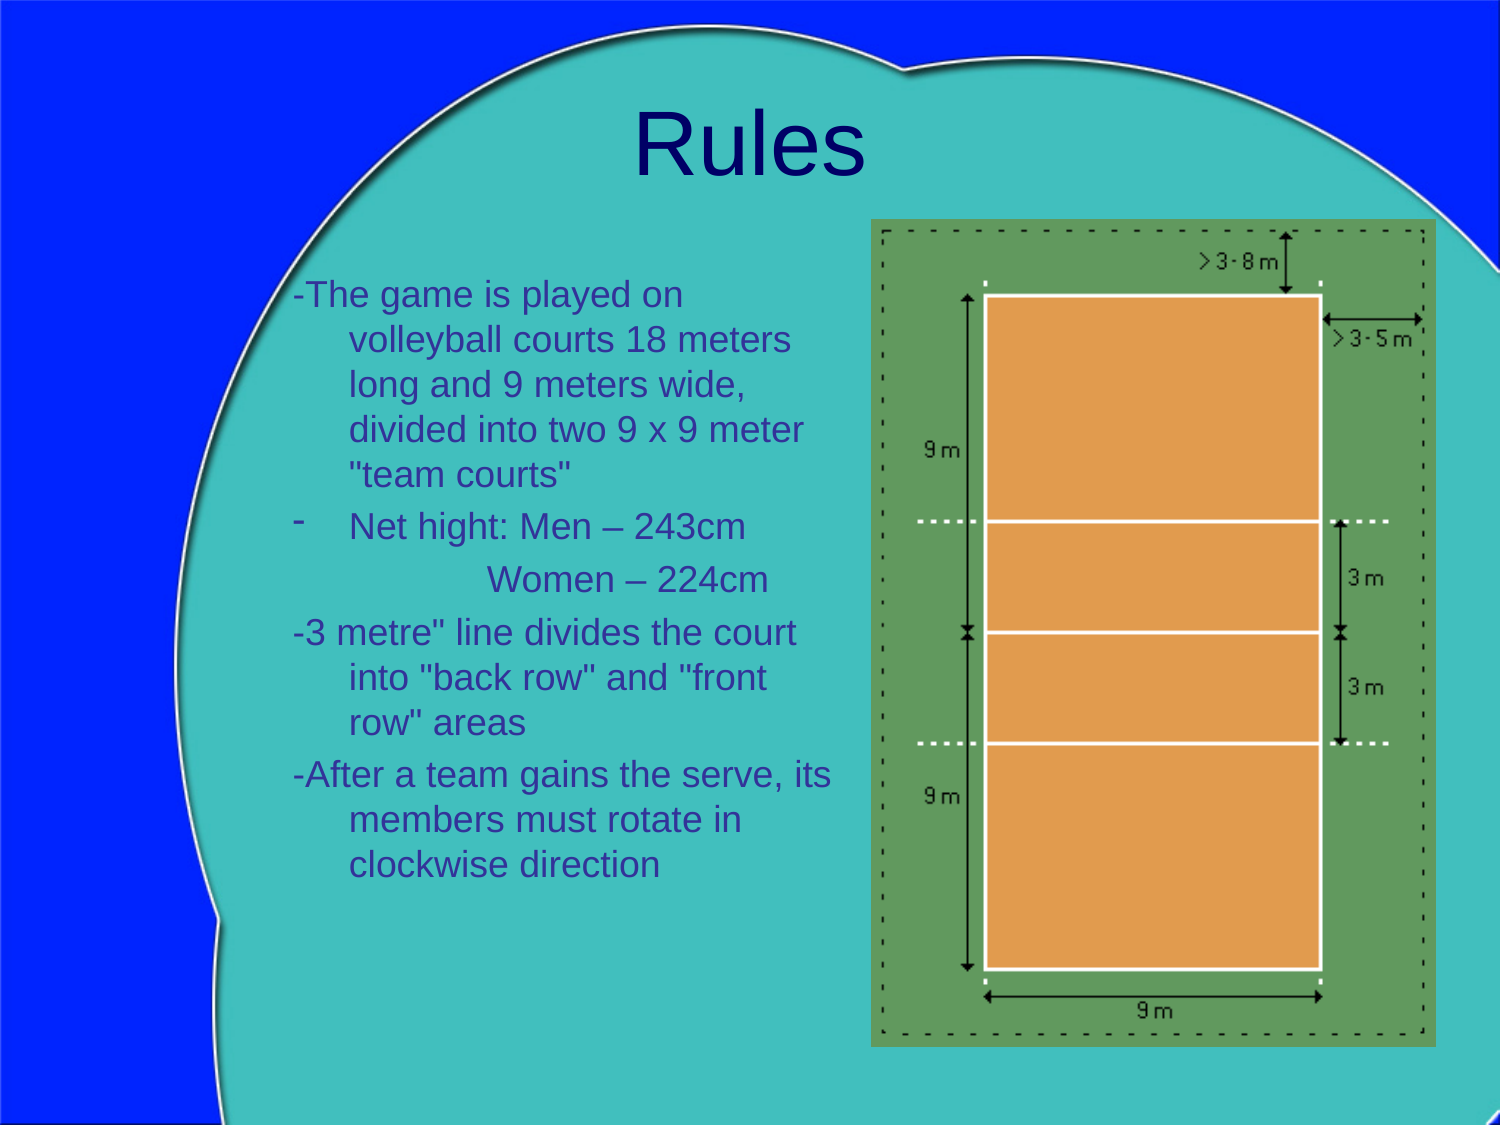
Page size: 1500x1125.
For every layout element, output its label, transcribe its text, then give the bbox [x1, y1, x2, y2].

title Rules [75, 45, 1425, 233]
list -The game is played on volleyball courts 18 meters long and 9 meters wide, divided into two 9 x 9 meter "team courts" Net hight: Men – 243cm Women – 224cm -3 metre" line divides the court into "back row" and "front row" areas -After a team gains the serve, its members must rotate in clockwise direction [277, 262, 863, 1005]
picture [0, 0, 1500, 1125]
